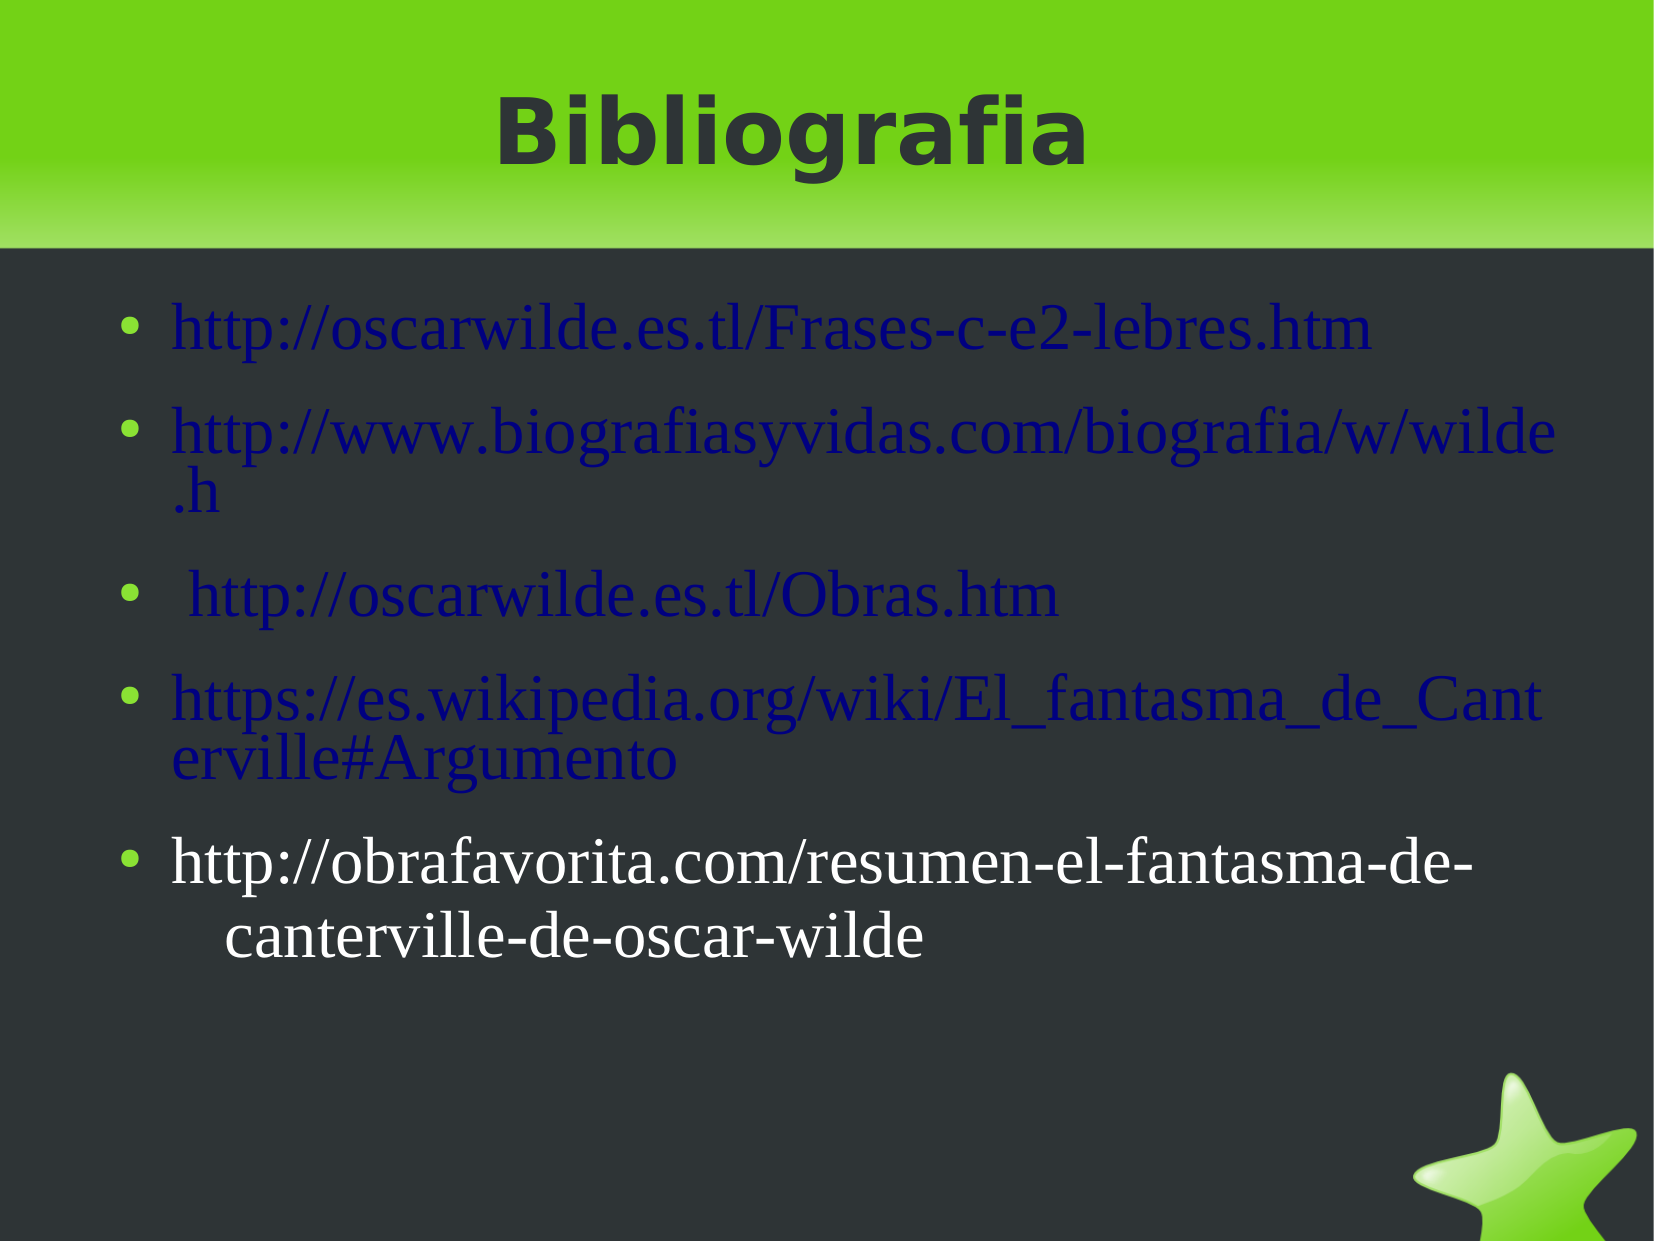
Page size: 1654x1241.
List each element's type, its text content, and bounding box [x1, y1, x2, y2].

list http://oscarwilde.es.tl/Frases-c-e2-lebres.htm http://www.biografiasyvidas.com/biografia/w/wilde.h http://oscarwilde.es.tl/Obras.htm https://es.wikipedia.org/wiki/El_fantasma_de_Canterville#Argumento http://obrafavorita.com/resumen-el-fantasma-de-canterville-de-oscar-wilde [82, 290, 1571, 1094]
title Bibliografia [76, 36, 1565, 229]
picture [0, 0, 1654, 1241]
